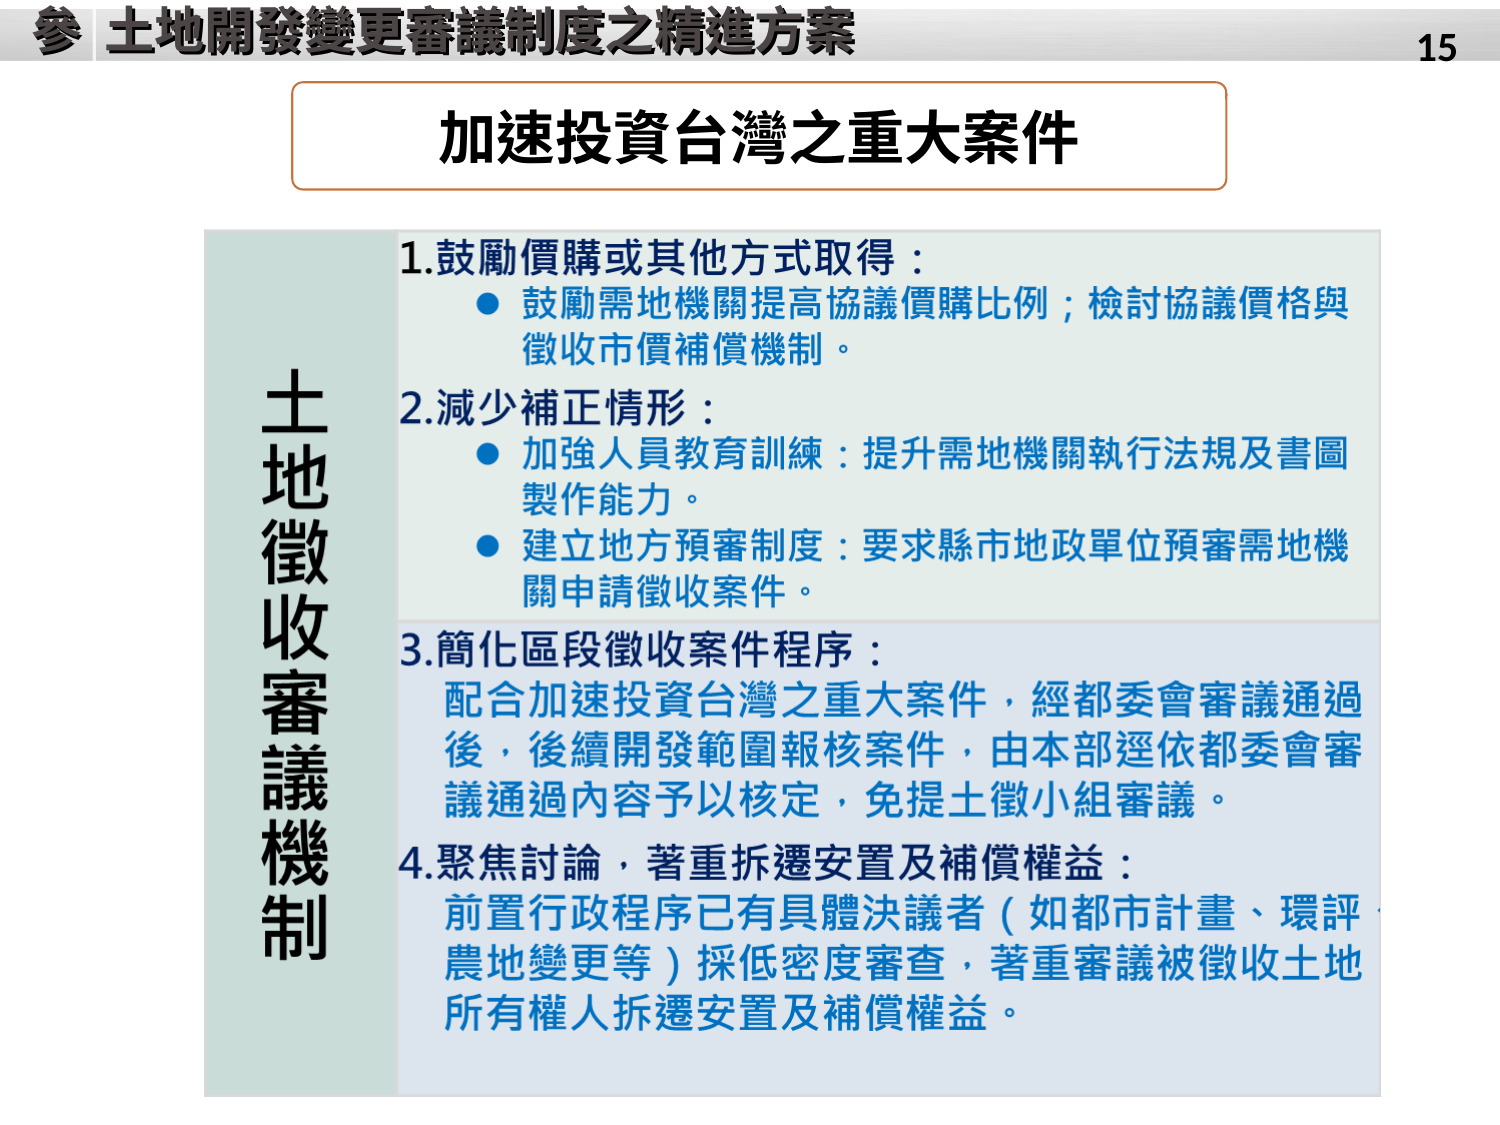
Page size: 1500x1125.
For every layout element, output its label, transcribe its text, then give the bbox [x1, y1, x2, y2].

text_box 參 [16, 0, 90, 65]
picture [204, 221, 1381, 1098]
text_box 15 [1379, 12, 1495, 64]
text_box 加速投資台灣之重大案件 [294, 85, 1224, 187]
text_box 土地開發變更審議制度之精進方案 [90, 0, 1341, 65]
